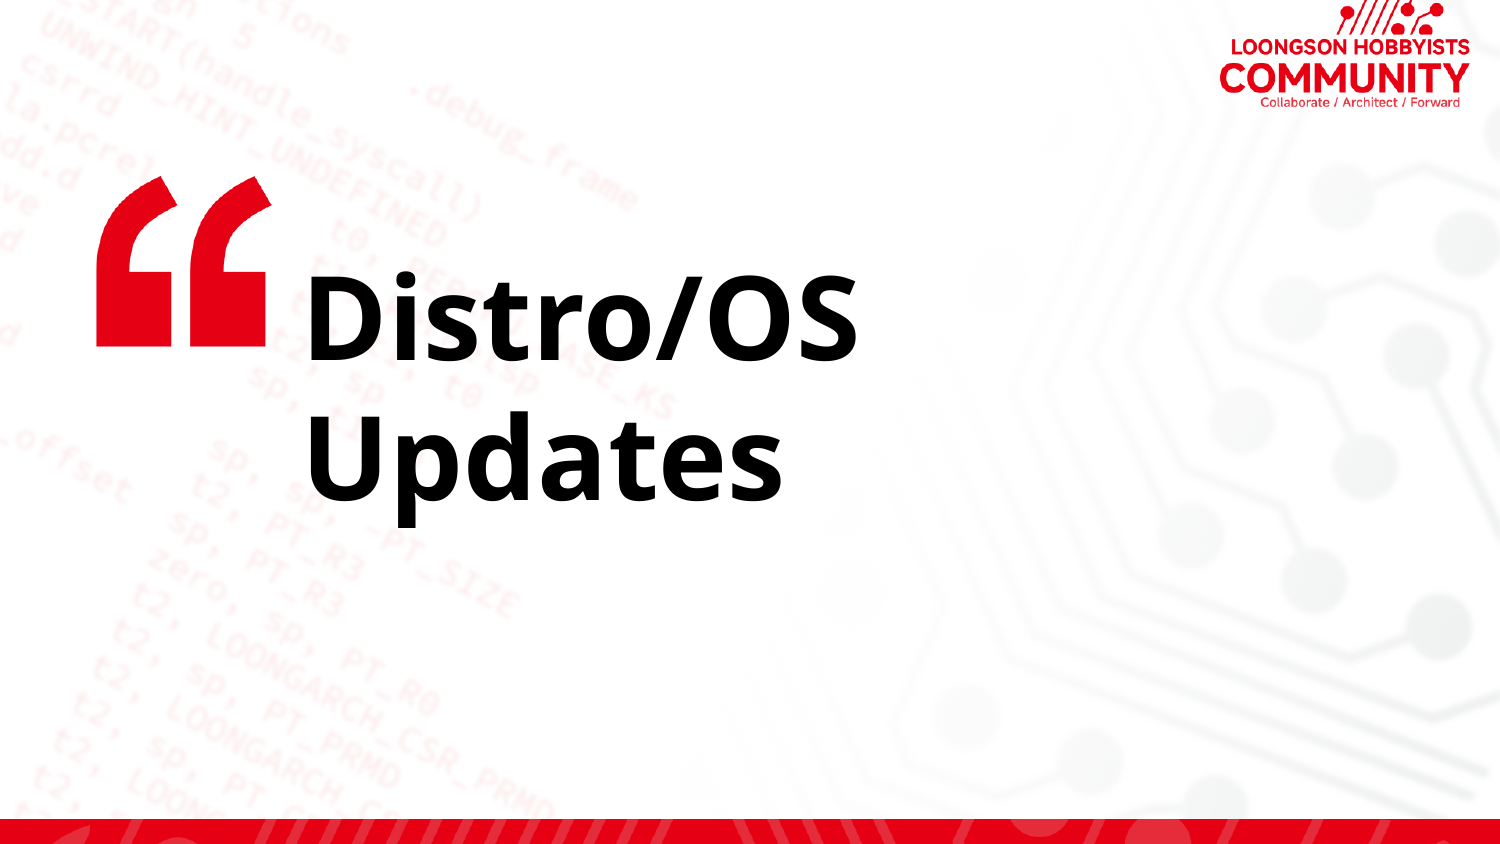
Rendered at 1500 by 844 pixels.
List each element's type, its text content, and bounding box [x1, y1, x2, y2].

title Distro/OS Updates [286, 231, 1132, 536]
picture [0, 0, 1500, 844]
